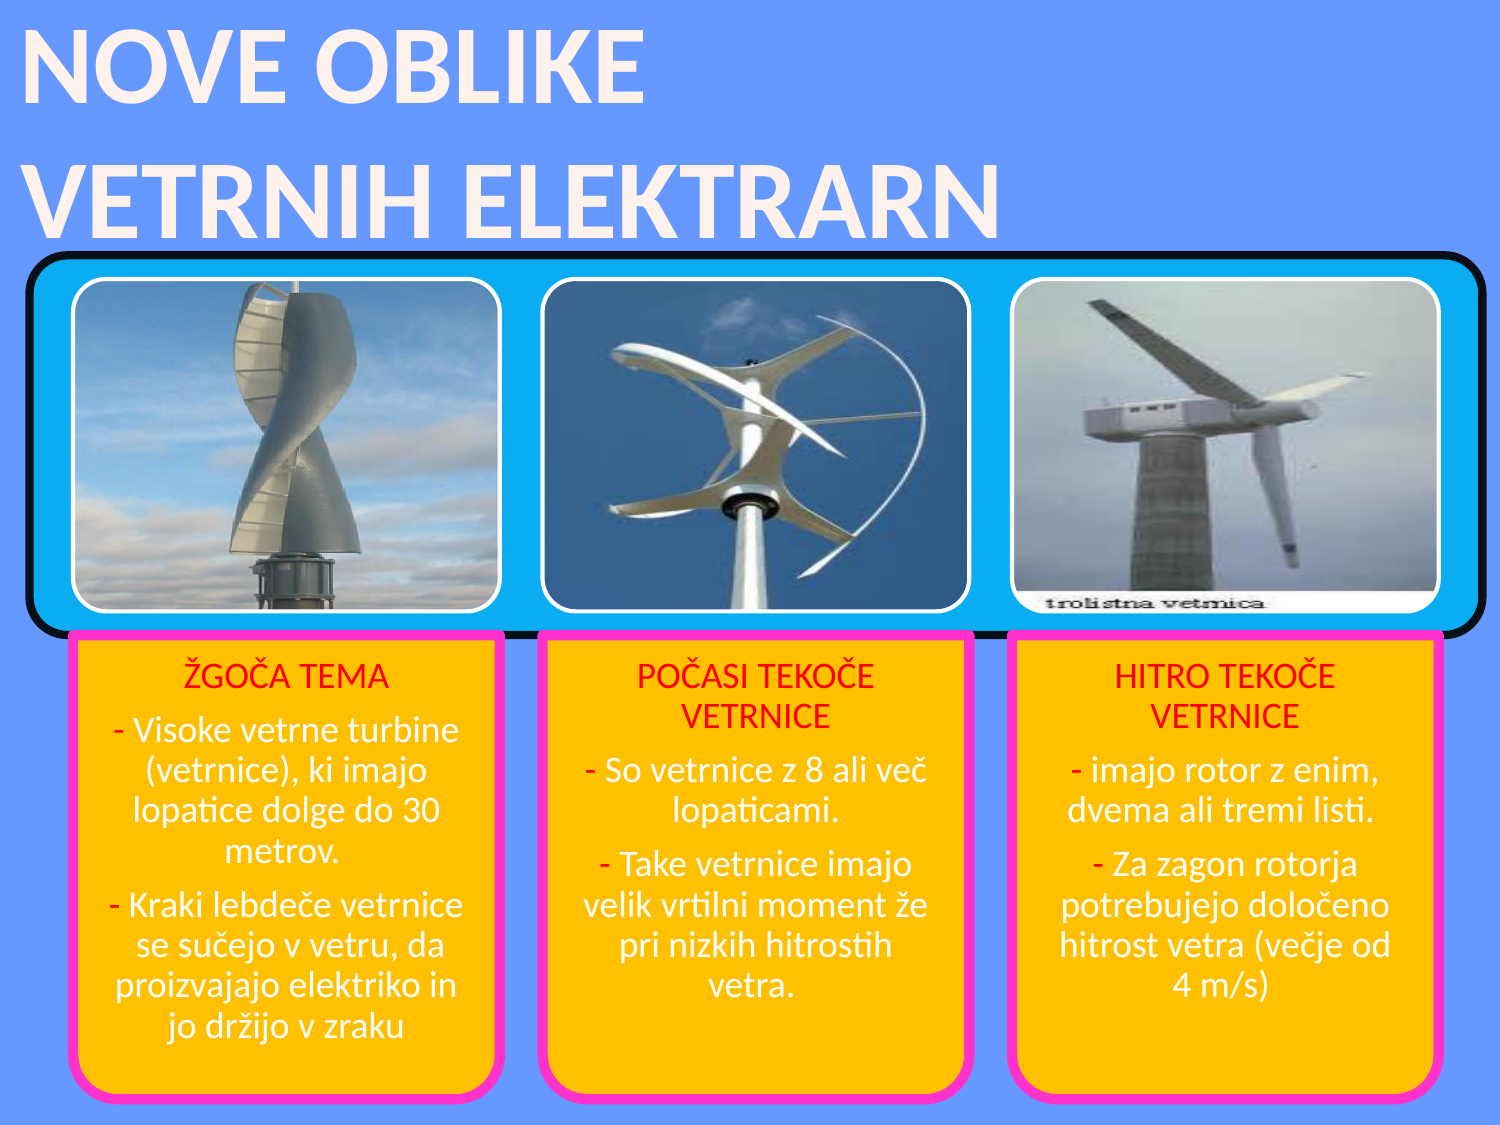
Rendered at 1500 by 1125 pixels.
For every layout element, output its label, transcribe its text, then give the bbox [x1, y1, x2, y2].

text_box POČASI TEKOČE VETRNICE - So vetrnice z 8 ali več lopaticami. - Take vetrnice imajo velik vrtilni moment že pri nizkih hitrostih vetra. [542, 635, 970, 1100]
text_box HITRO TEKOČE VETRNICE - imajo rotor z enim, dvema ali tremi listi. - Za zagon rotorja potrebujejo določeno hitrost vetra (večje od 4 m/s) [1011, 635, 1439, 1100]
text_box ŽGOČA TEMA - Visoke vetrne turbine (vetrnice), ki imajo lopatice dolge do 30 metrov. - Kraki lebdeče vetrnice se sučejo v vetru, da proizvajajo elektriko in jo držijo v zraku [73, 635, 500, 1100]
text_box [29, 255, 1483, 636]
text_box NOVE OBLIKE VETRNIH ELEKTRARN [4, 0, 1020, 269]
